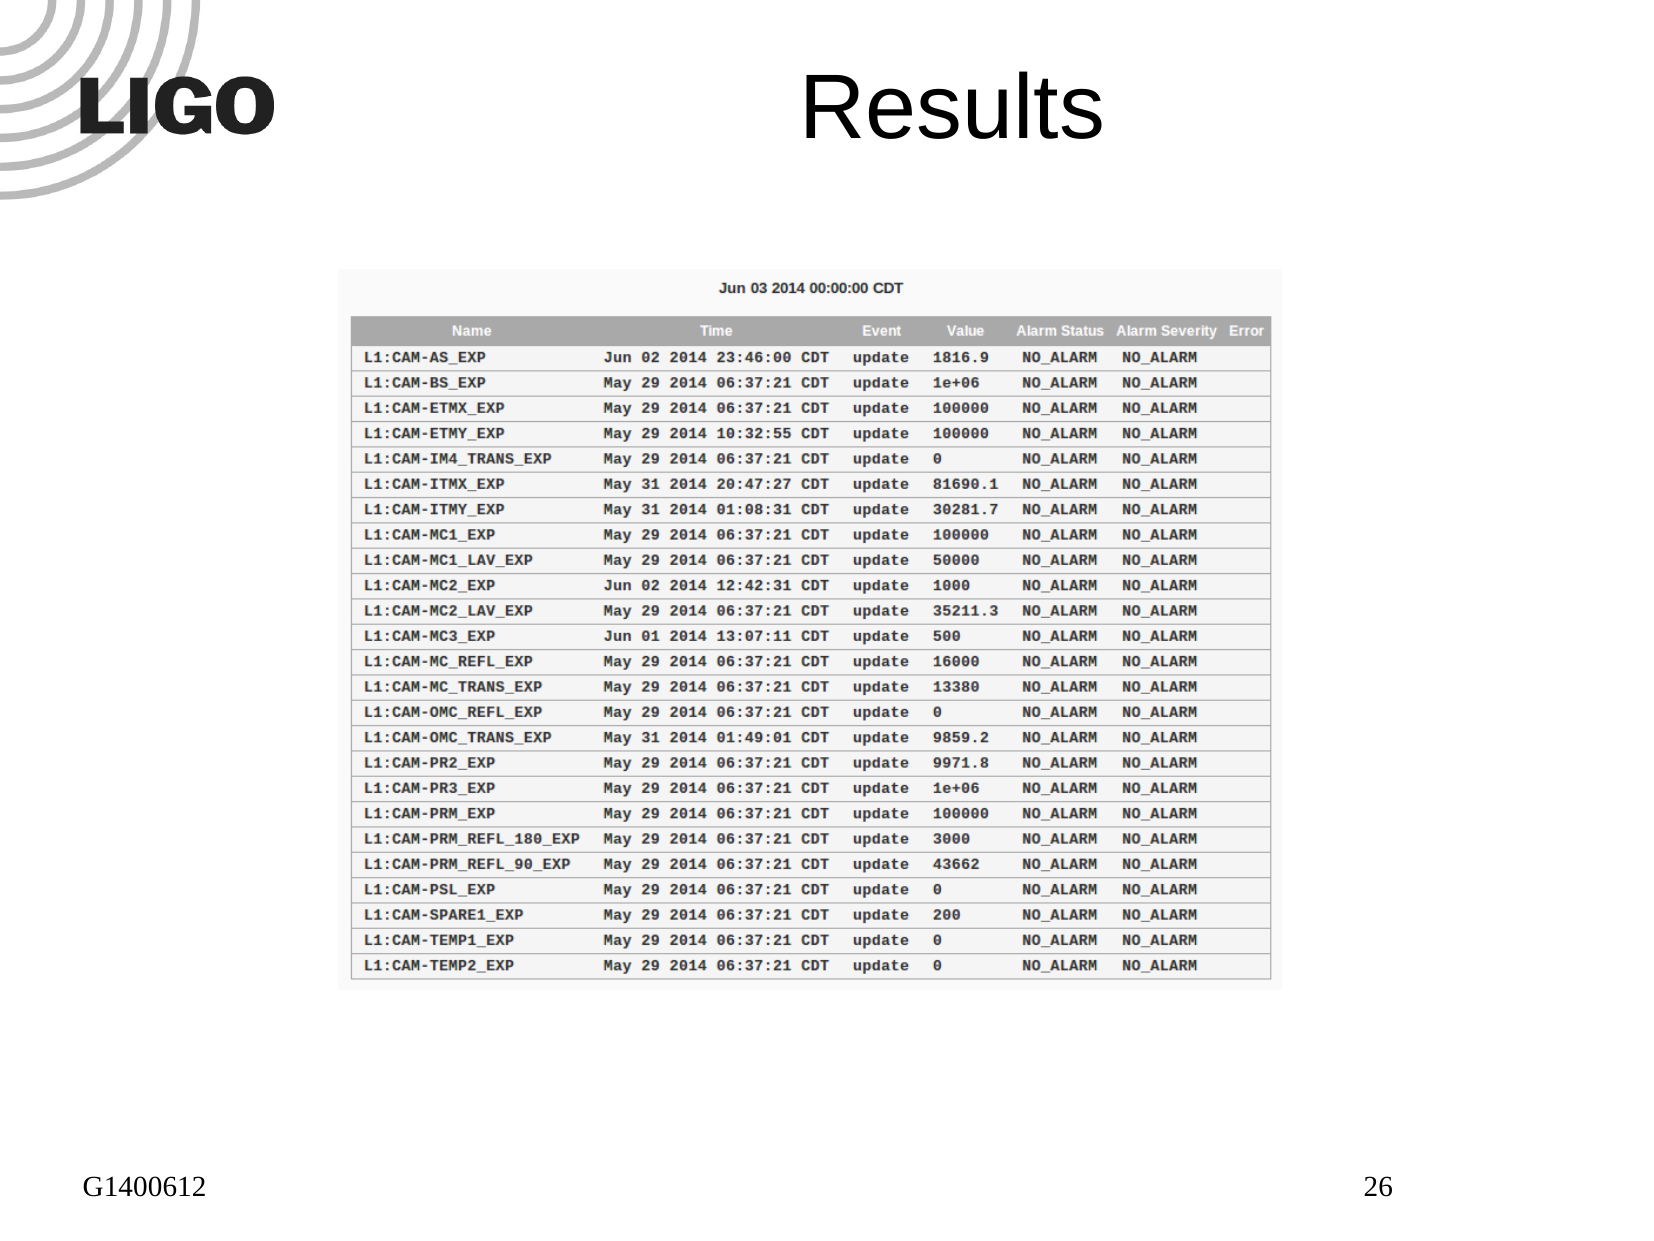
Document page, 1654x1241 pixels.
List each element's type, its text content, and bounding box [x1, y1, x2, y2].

picture [0, 0, 274, 200]
picture [338, 269, 1282, 990]
title Results [315, 2, 1591, 211]
